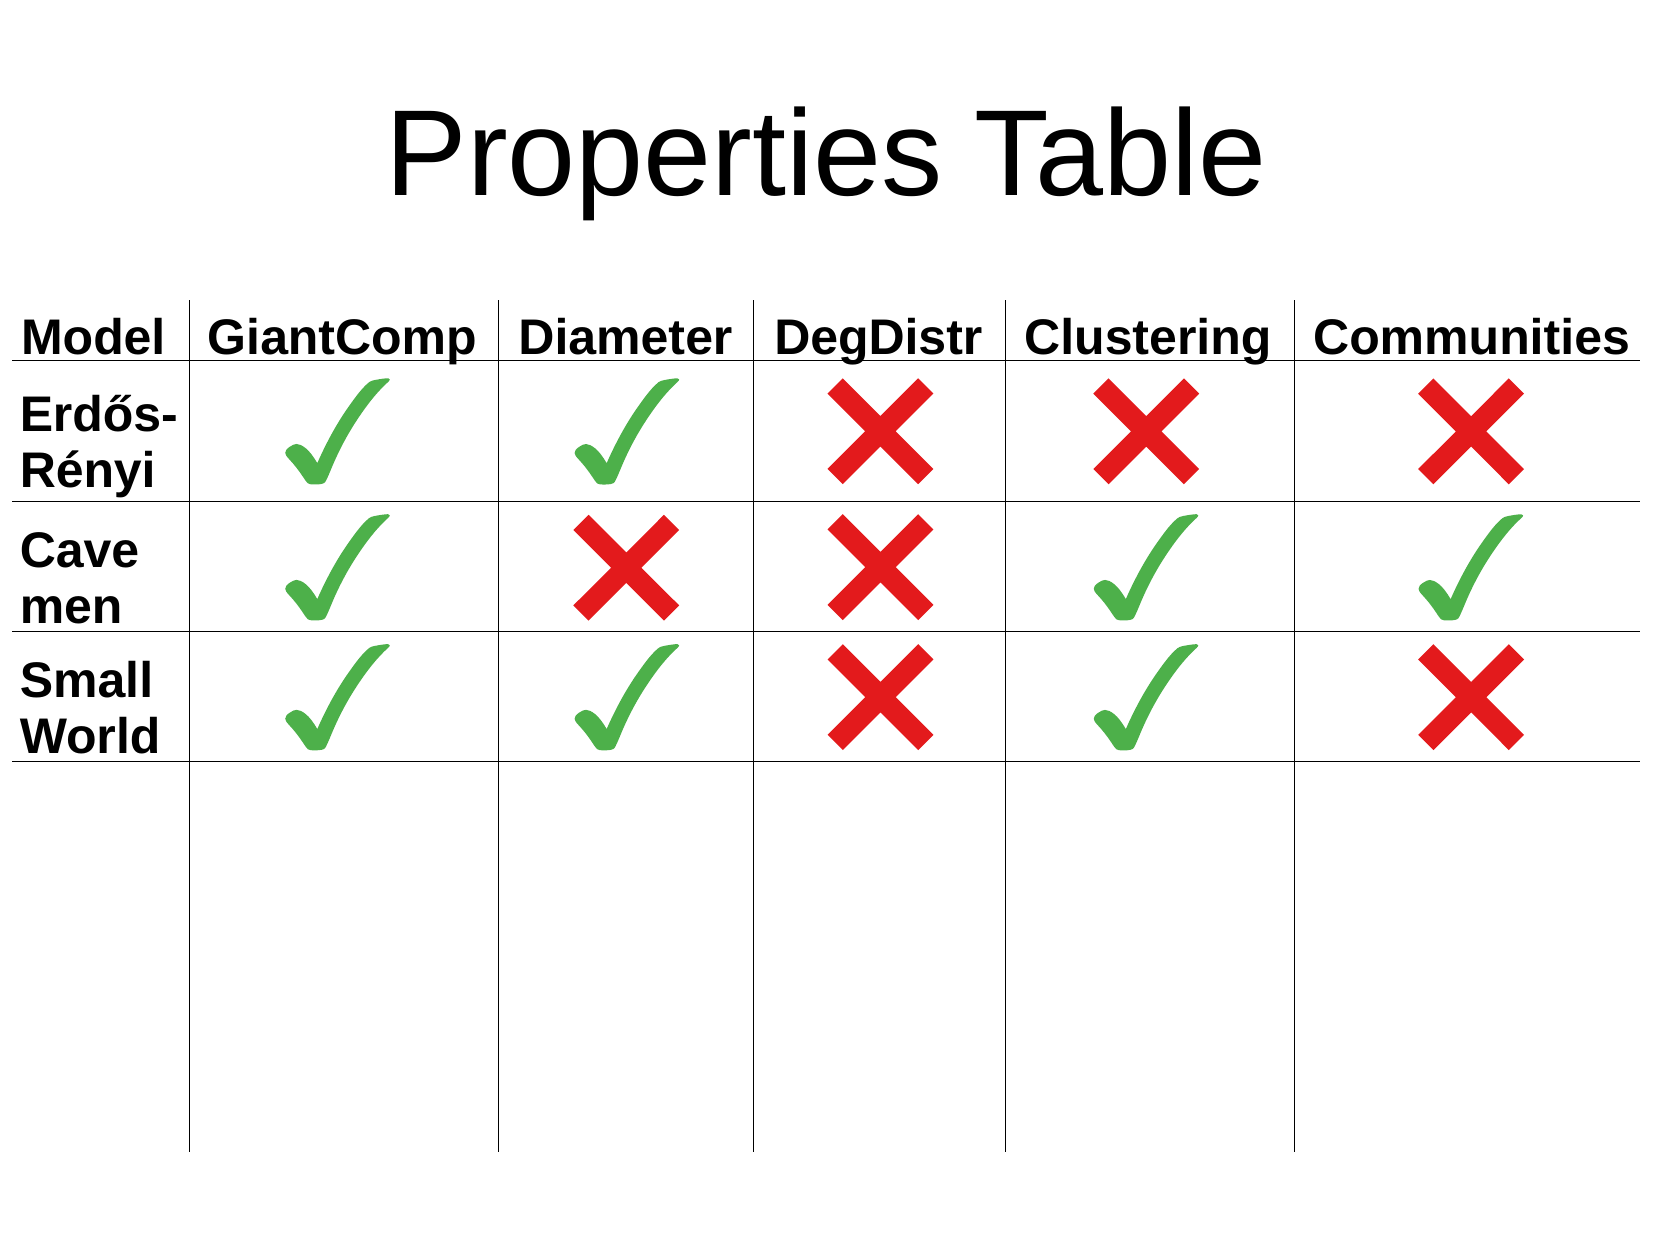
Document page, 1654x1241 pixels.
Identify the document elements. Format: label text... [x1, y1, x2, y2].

picture [285, 513, 391, 621]
text_box Model GiantComp Diameter DegDistr Clustering Communities [754, 302, 1005, 360]
text_box Model GiantComp Diameter DegDistr Clustering Communities [6, 302, 189, 365]
text_box Erdős- Rényi [5, 379, 193, 489]
text_box Small World [5, 645, 176, 755]
picture [285, 378, 391, 485]
picture [574, 378, 680, 485]
text_box Cave men [5, 515, 154, 625]
picture [1417, 378, 1525, 485]
text_box Model GiantComp Diameter DegDistr Clustering Communities [1006, 361, 1294, 365]
picture [827, 378, 934, 485]
text_box Model GiantComp Diameter DegDistr Clustering Communities [1295, 302, 1647, 365]
picture [574, 643, 680, 751]
text_box Model GiantComp Diameter DegDistr Clustering Communities [190, 361, 498, 365]
picture [827, 643, 934, 751]
picture [1092, 378, 1200, 485]
picture [1417, 643, 1525, 751]
picture [285, 643, 391, 751]
picture [827, 513, 934, 621]
picture [1093, 513, 1199, 621]
title Properties Table [82, 49, 1571, 257]
picture [573, 514, 680, 621]
text_box Model GiantComp Diameter DegDistr Clustering Communities [499, 302, 753, 360]
picture [1093, 643, 1199, 751]
picture [1418, 514, 1524, 621]
text_box Model GiantComp Diameter DegDistr Clustering Communities [1006, 302, 1294, 360]
text_box Model GiantComp Diameter DegDistr Clustering Communities [190, 302, 498, 360]
